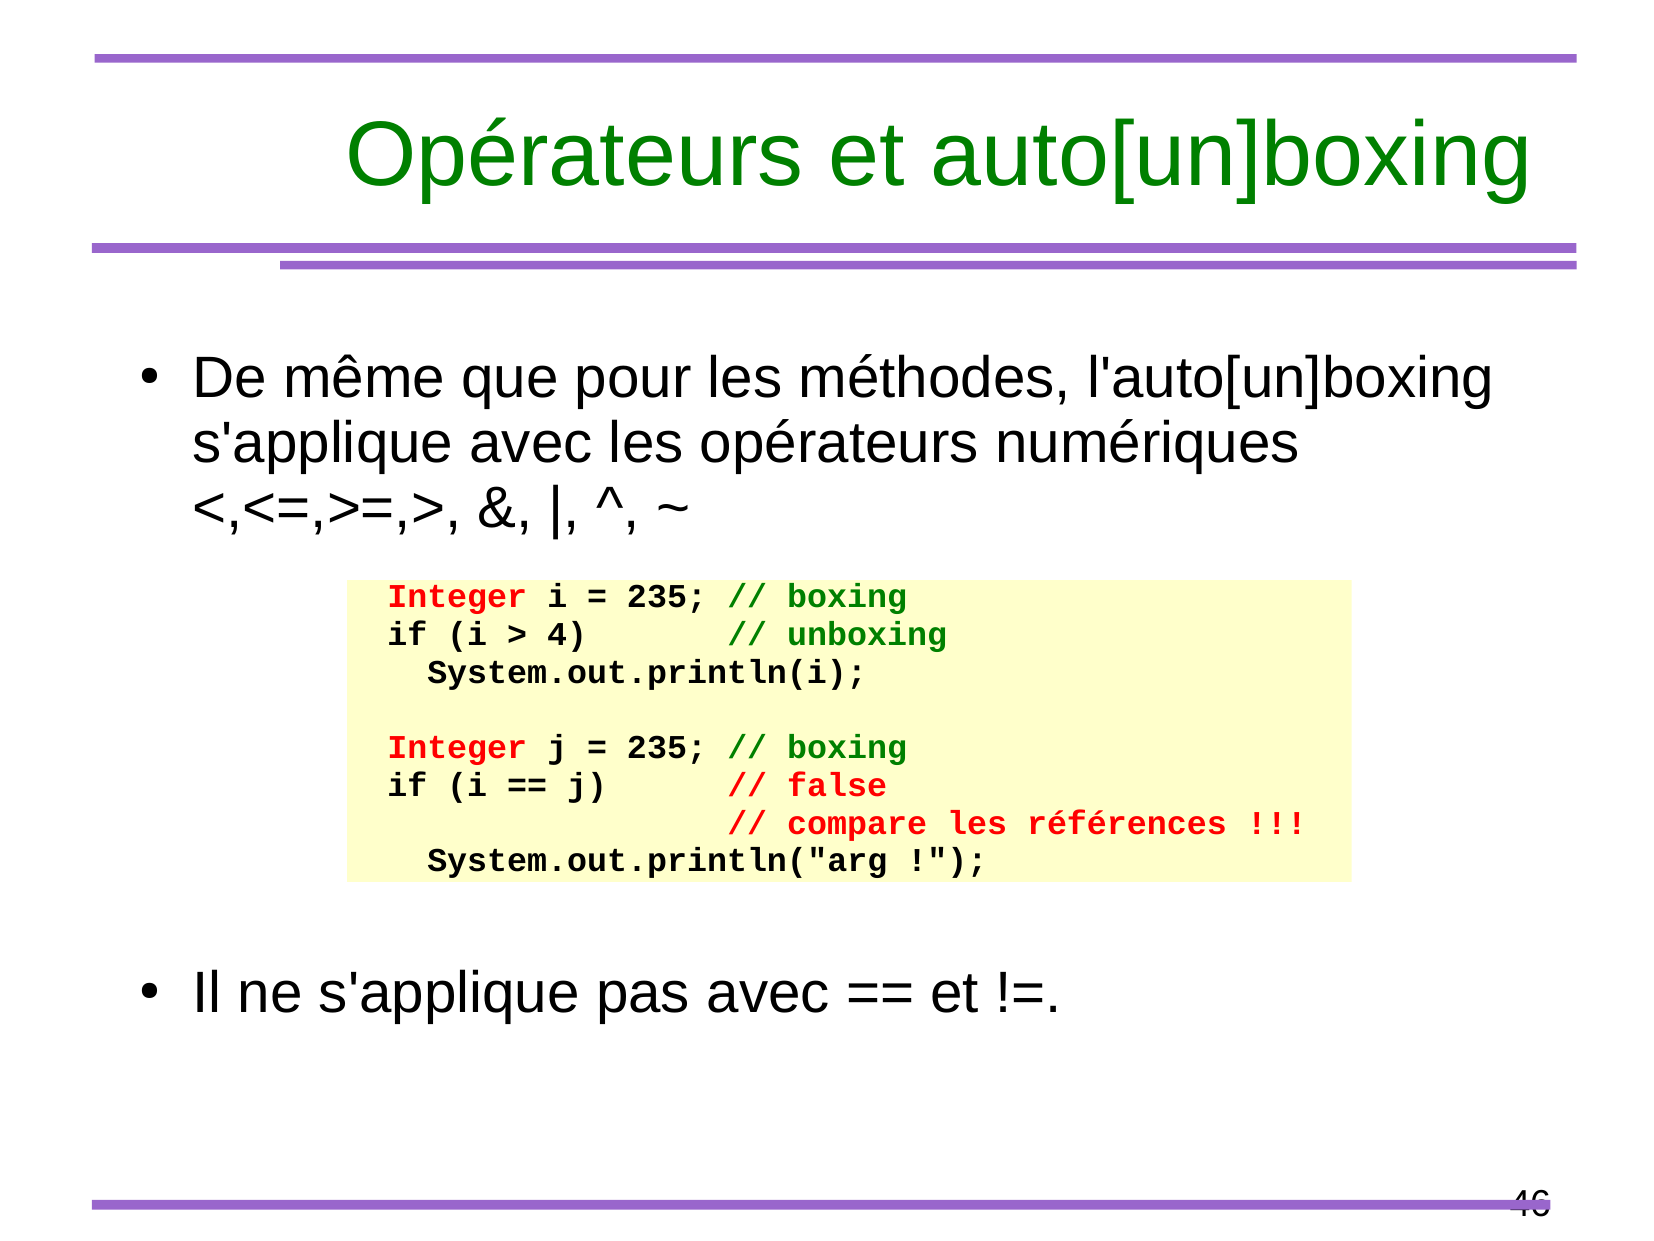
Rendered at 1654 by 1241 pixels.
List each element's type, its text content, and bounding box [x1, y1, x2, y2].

title Opérateurs et auto[un]boxing [49, 49, 1534, 257]
list De même que pour les méthodes, l'auto[un]boxing s'applique avec les opérateurs numériques <,<=,>=,>, &, |, ^, ~ Il ne s'applique pas avec == et !=. [121, 344, 1534, 1127]
text_box Integer i = 235; // boxing if (i > 4) // unboxing System.out.println(i); Integer j = 235; // boxing if (i == j) // false // compare les références !!! System.out.println("arg !"); [347, 580, 1352, 882]
